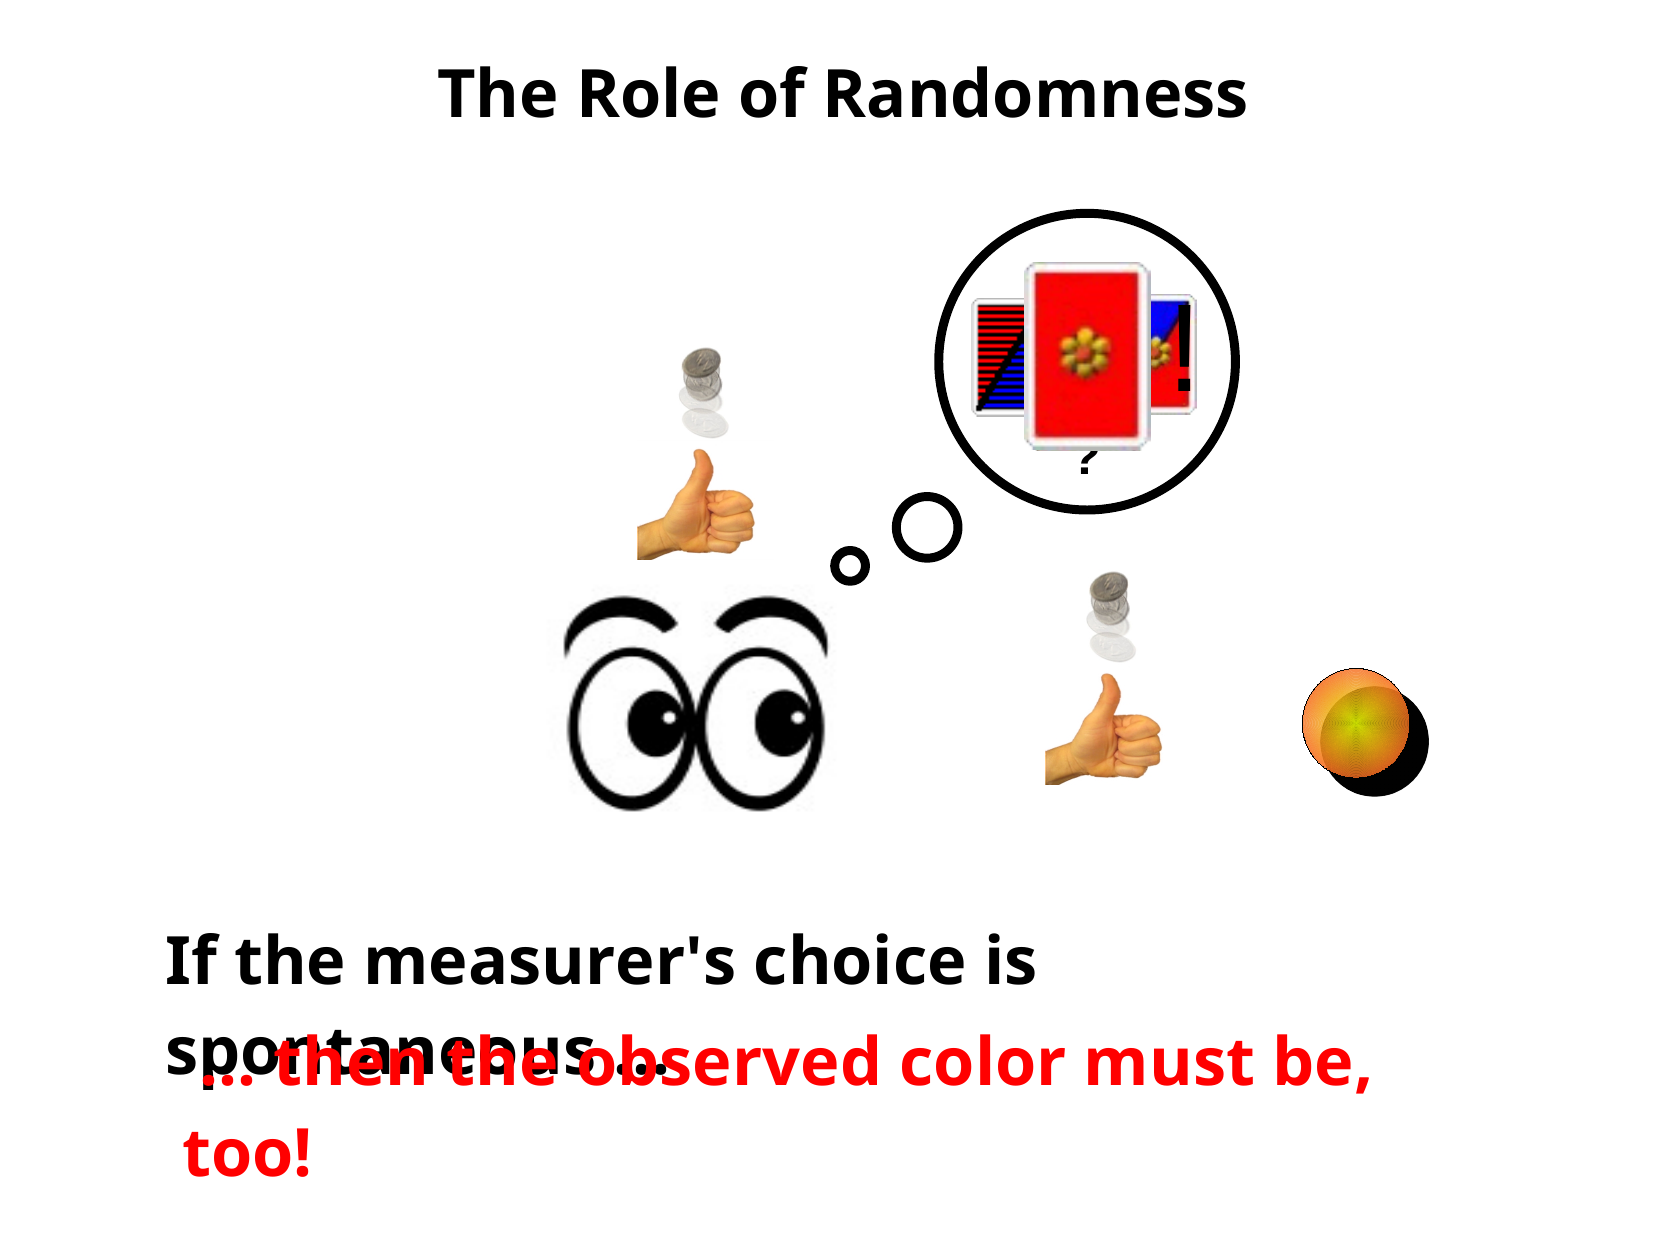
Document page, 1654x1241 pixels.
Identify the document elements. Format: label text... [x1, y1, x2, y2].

text_box [1302, 668, 1410, 779]
text_box [1231, 325, 1236, 398]
text_box If the measurer's choice is spontaneous ... [145, 901, 1569, 1075]
picture [1024, 262, 1151, 451]
text_box [938, 213, 1206, 511]
text_box The Role of Randomness [418, 34, 1654, 133]
text_box [834, 550, 866, 582]
text_box ! [1148, 266, 1231, 451]
picture [460, 568, 925, 842]
picture [637, 321, 774, 560]
picture [1045, 545, 1181, 785]
text_box ... then the observed color must be, too! [163, 911, 1521, 1085]
text_box [896, 496, 958, 559]
text_box ? [1051, 451, 1121, 497]
